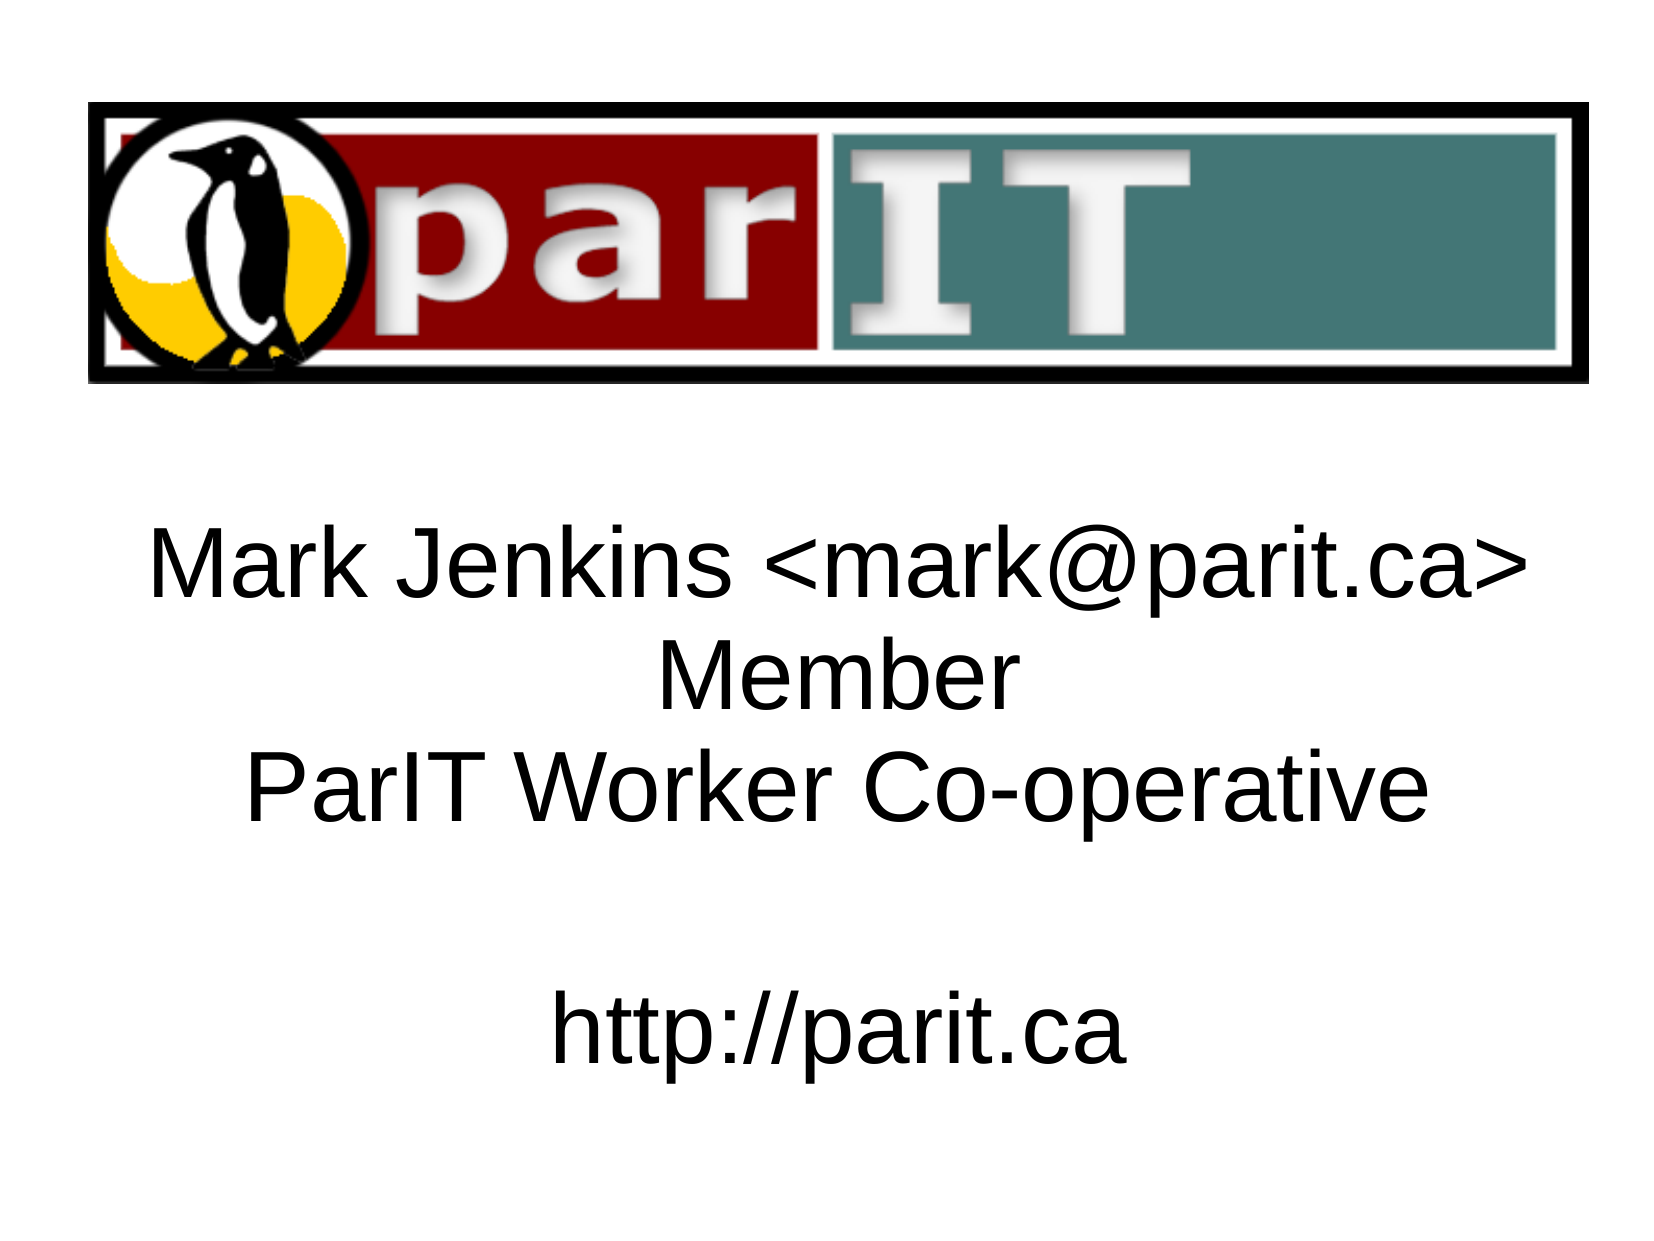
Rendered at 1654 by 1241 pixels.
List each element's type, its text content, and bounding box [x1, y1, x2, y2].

picture [88, 102, 1589, 384]
text_box http://parit.ca [535, 965, 1143, 1105]
text_box Mark Jenkins <mark@parit.ca> Member ParIT Worker Co-operative [131, 499, 1547, 887]
